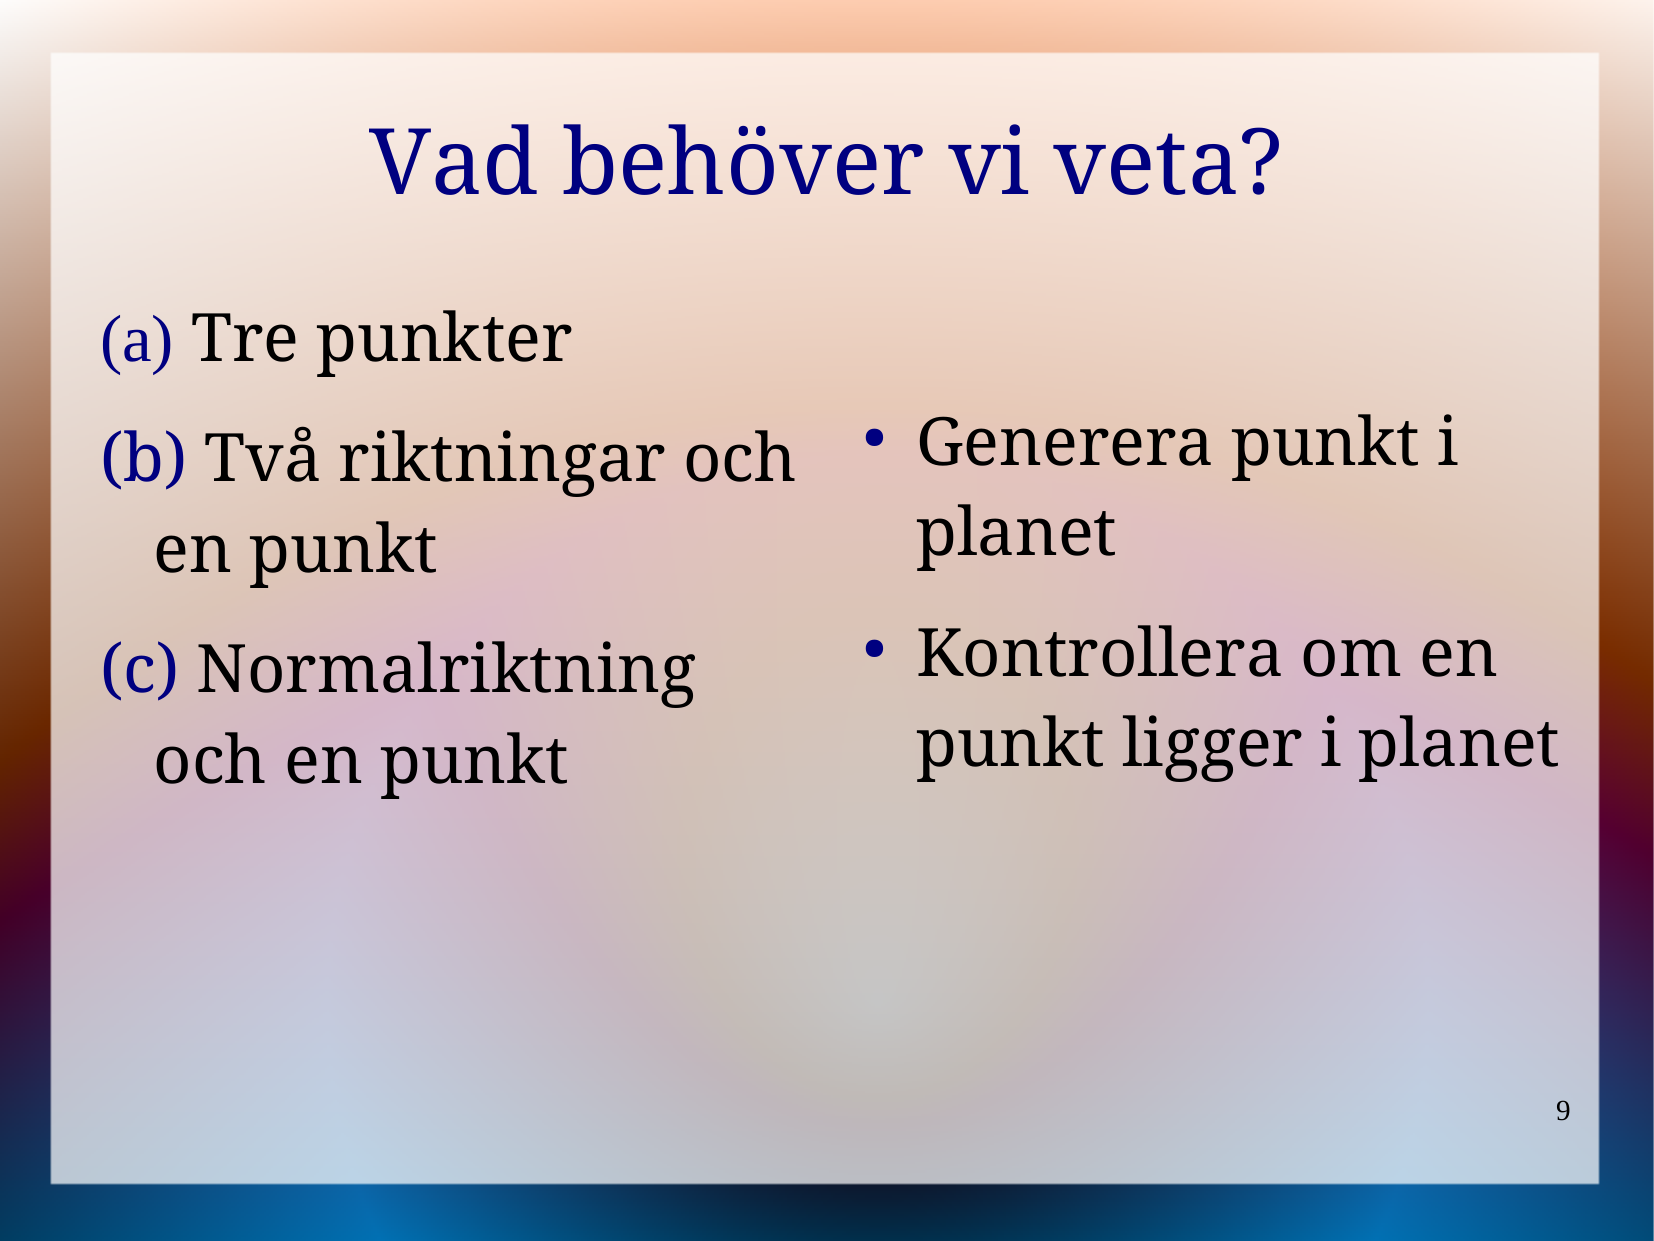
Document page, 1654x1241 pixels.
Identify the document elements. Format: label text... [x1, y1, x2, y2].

list Generera punkt i planet Kontrollera om en punkt ligger i planet [845, 290, 1572, 1094]
list Tre punkter Två riktningar och en punkt Normalriktning och en punkt [82, 290, 809, 1109]
title Vad behöver vi veta? [82, 55, 1571, 263]
picture [0, 0, 1654, 1241]
